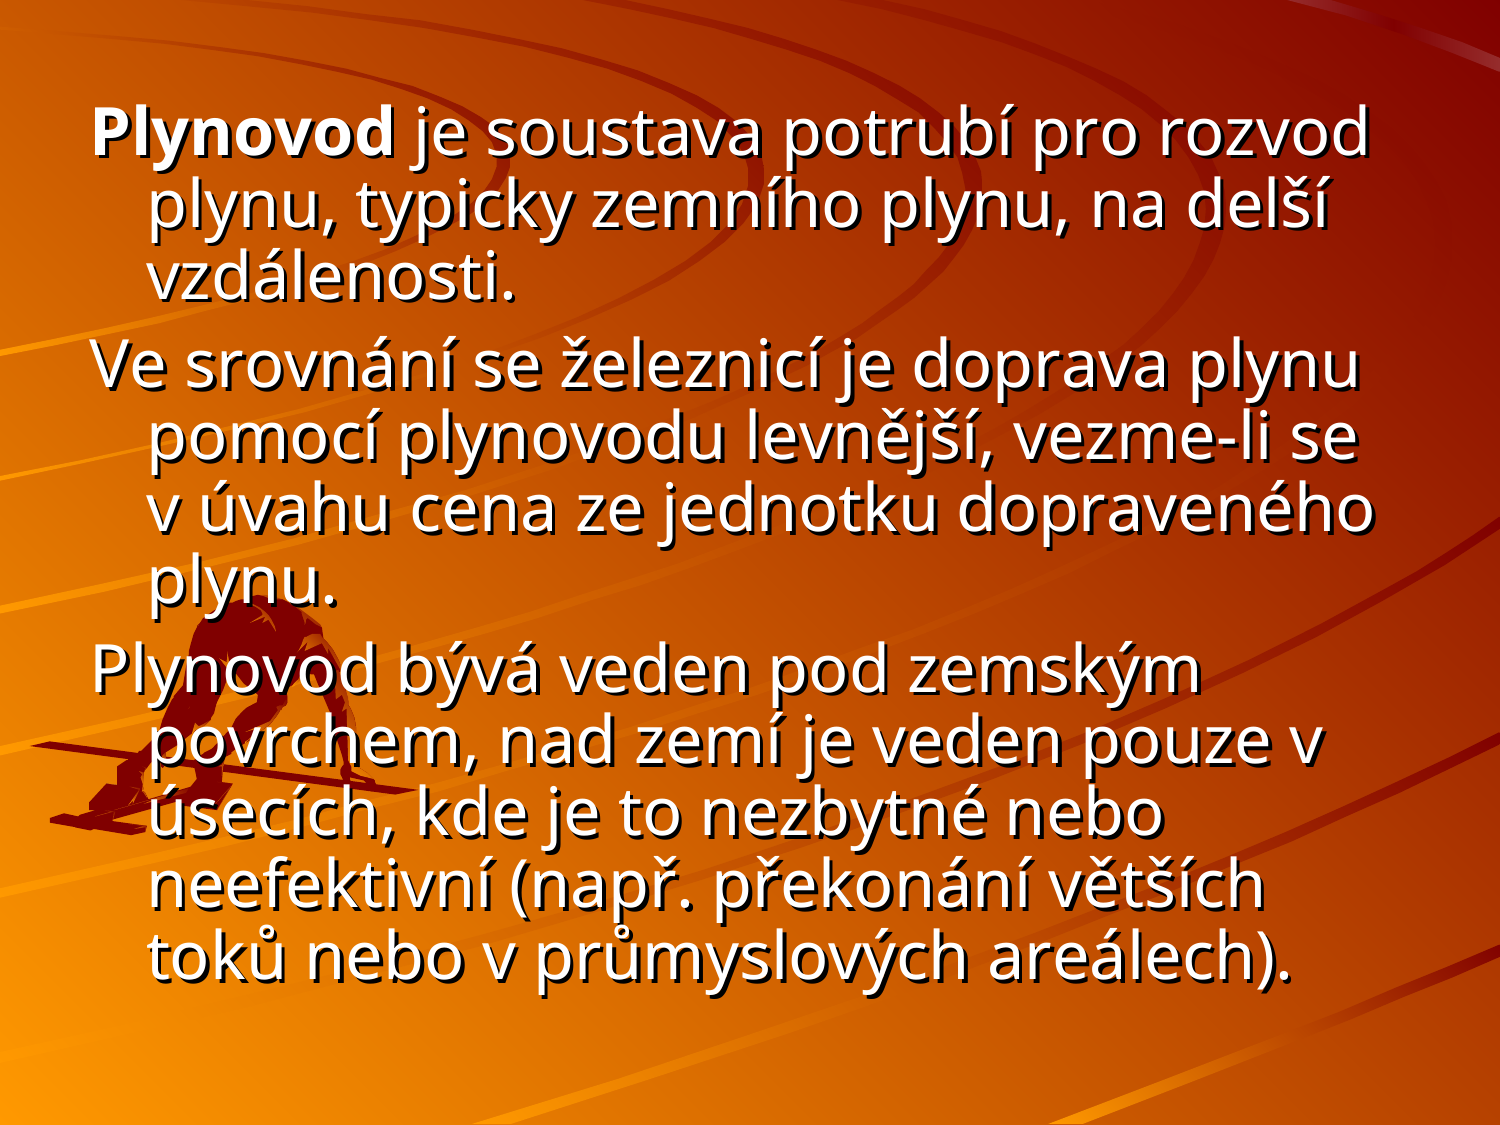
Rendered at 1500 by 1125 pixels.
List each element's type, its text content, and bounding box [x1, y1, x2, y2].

list Plynovod je soustava potrubí pro rozvod plynu, typicky zemního plynu, na delší vzdálenosti. Ve srovnání se železnicí je doprava plynu pomocí plynovodu levnější, vezme-li se v úvahu cena ze jednotku dopraveného plynu. Plynovod bývá veden pod zemským povrchem, nad zemí je veden pouze v úsecích, kde je to nezbytné nebo neefektivní (např. překonání větších toků nebo v průmyslových areálech). [75, 90, 1426, 1005]
